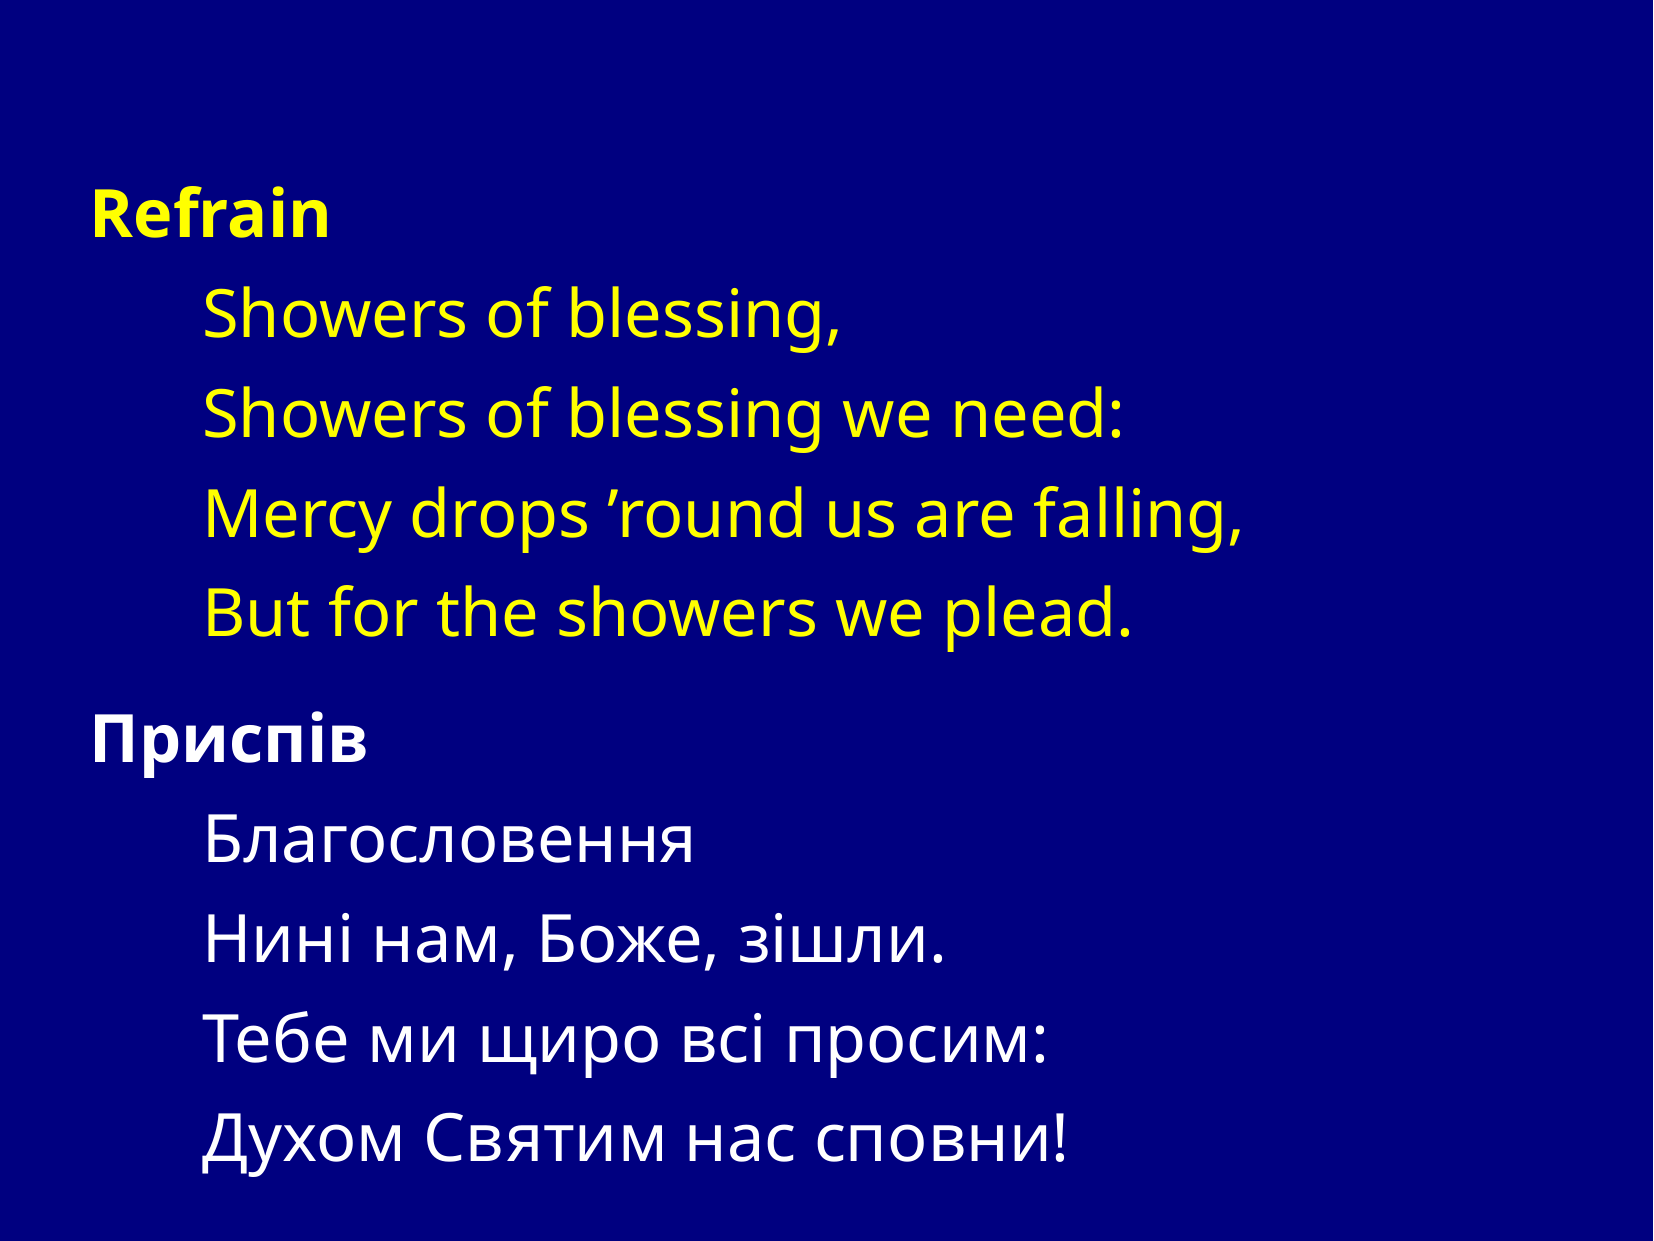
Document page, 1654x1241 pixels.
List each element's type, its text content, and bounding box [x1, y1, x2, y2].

text_box Refrain Showers of blessing, Showers of blessing we need: Mercy drops ’round us are falling, But for the showers we plead. [75, 150, 1576, 638]
text_box Приспів Благословення Нині нам, Боже, зішли. Тебе ми щиро всі просим: Духом Святим нас сповни! [75, 675, 1576, 1163]
